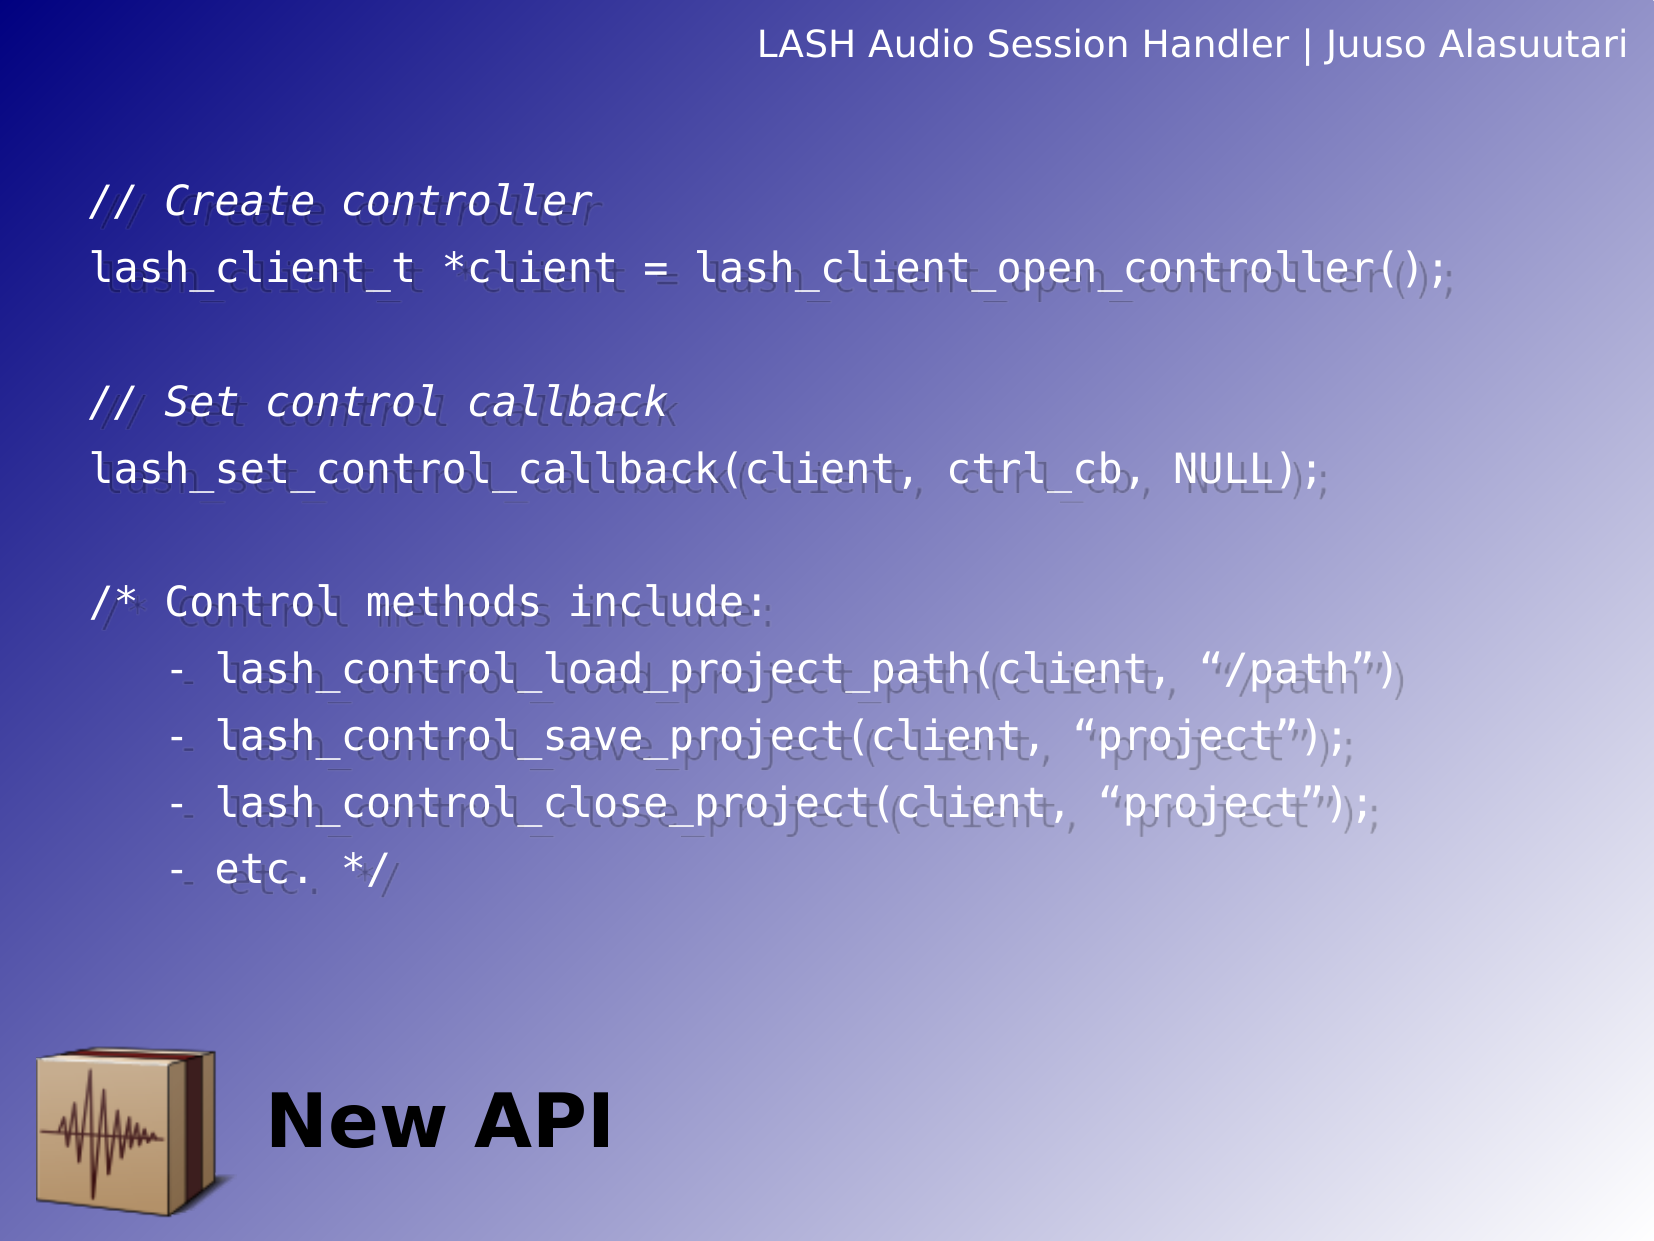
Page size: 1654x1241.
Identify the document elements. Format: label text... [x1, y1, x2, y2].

title New API [265, 1033, 1625, 1211]
picture [36, 1033, 237, 1234]
list // Create controller lash_client_t *client = lash_client_open_controller(); // Set control callback lash_set_control_callback(client, ctrl_cb, NULL); /* Control methods include: - lash_control_load_project_path(client, “/path”) - lash_control_save_project(client, “project”); - lash_control_close_project(client, “project”); - etc. */ [88, 177, 1565, 1034]
